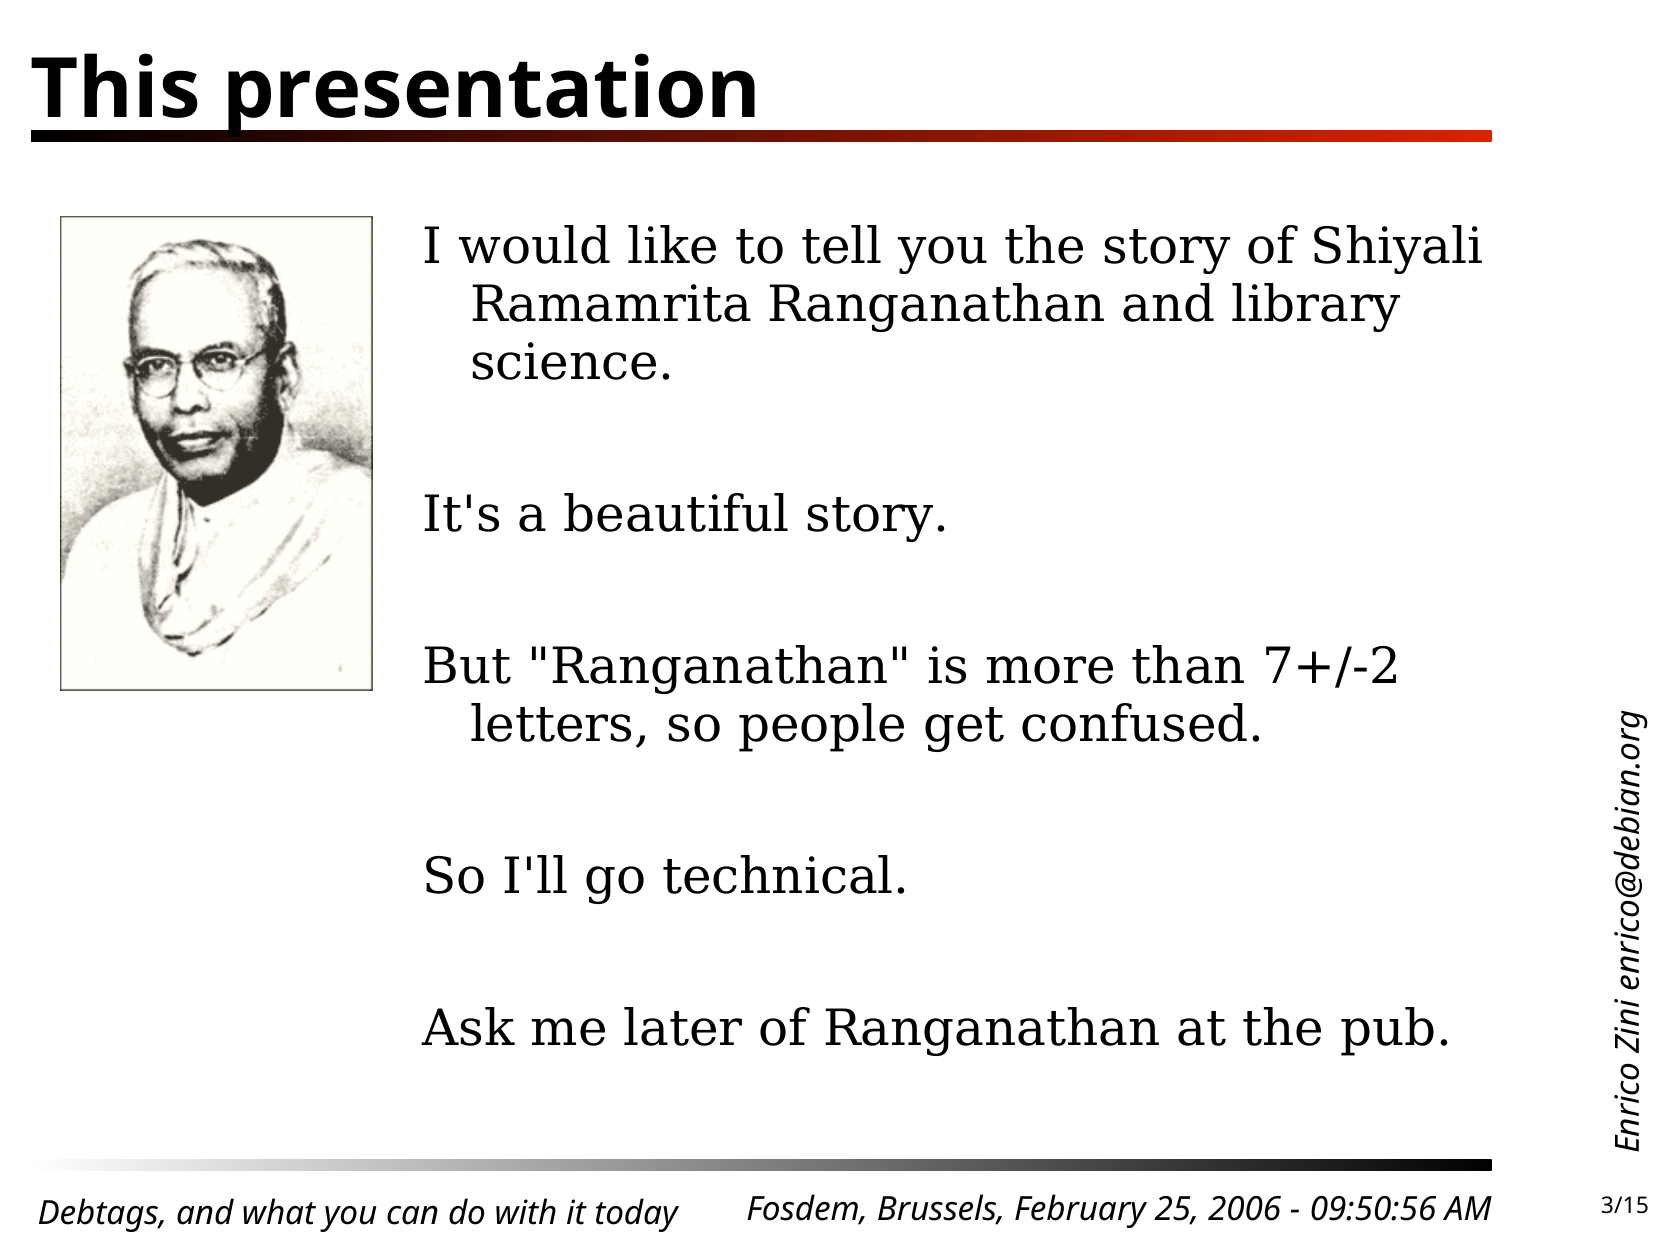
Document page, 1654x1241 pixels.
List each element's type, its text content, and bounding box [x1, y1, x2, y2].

text_box I would like to tell you the story of Shiyali Ramamrita Ranganathan and library science. It's a beautiful story. But "Ranganathan" is more than 7+/-2 letters, so people get confused. So I'll go technical. Ask me later of Ranganathan at the pub. [422, 216, 1495, 1157]
picture [60, 216, 373, 691]
text_box This presentation [30, 28, 1438, 165]
